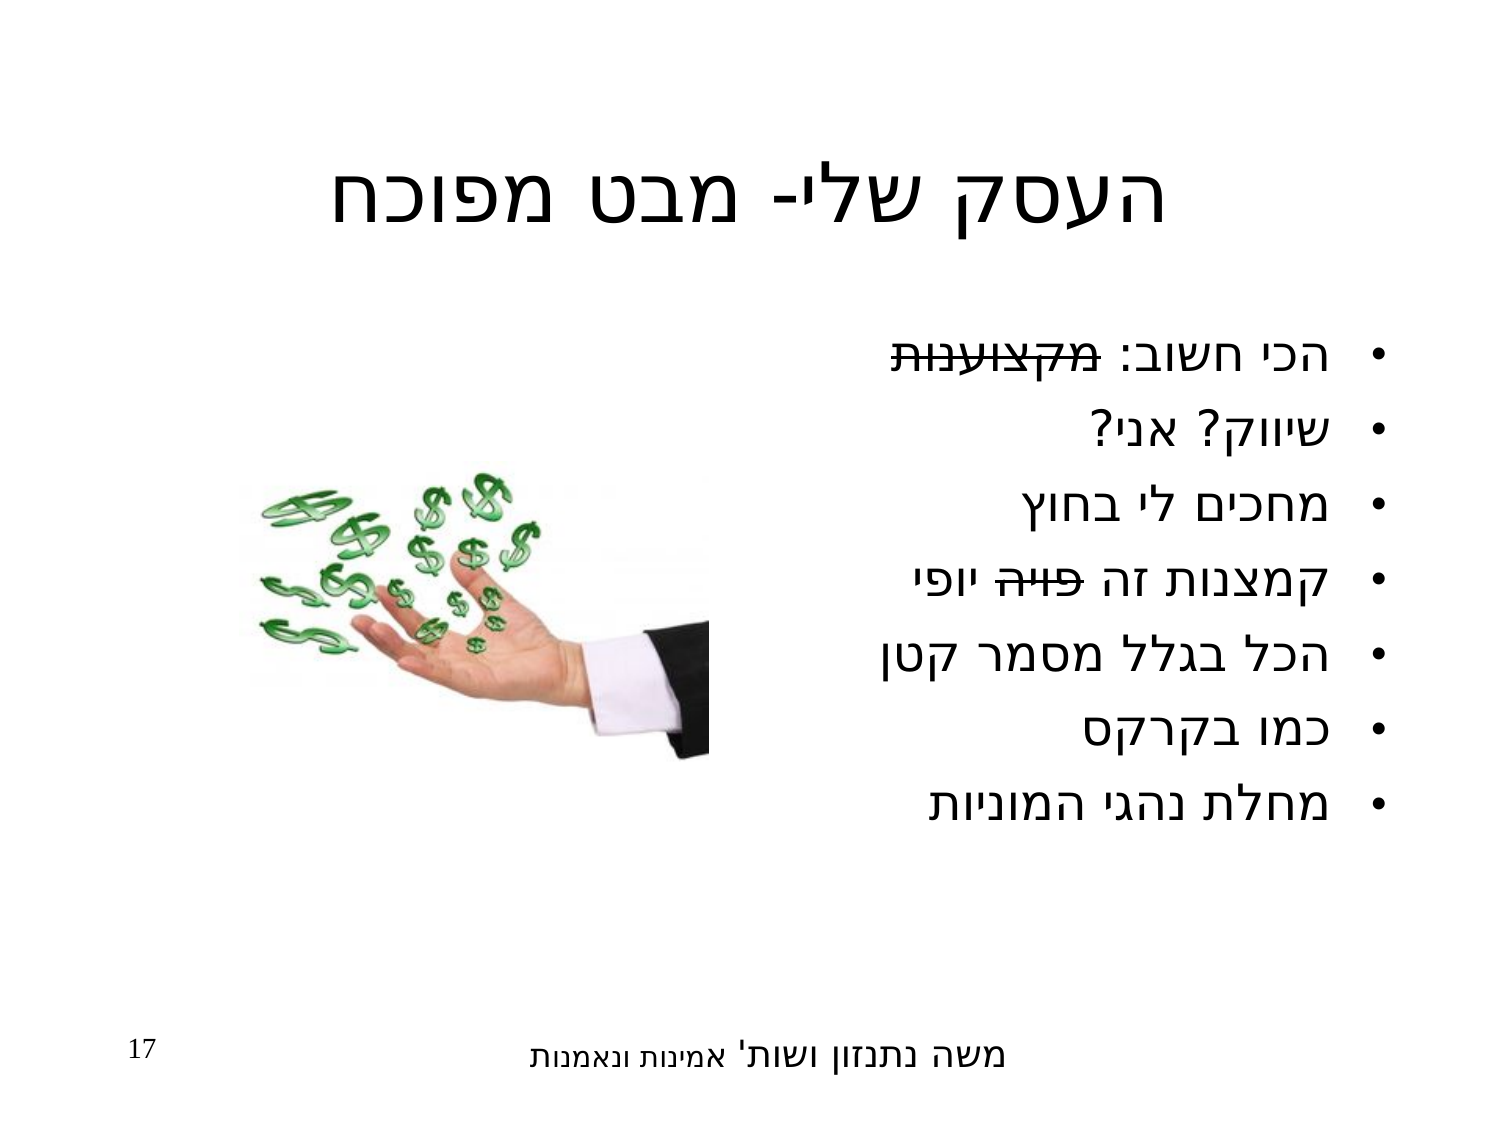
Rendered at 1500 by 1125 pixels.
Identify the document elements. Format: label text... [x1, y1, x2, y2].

list הכי חשוב: מקצוענות שיווק? אני? מחכים לי בחוץ קמצנות זה פויה יופי הכל בגלל מסמר קטן כמו בקרקס מחלת נהגי המוניות [826, 324, 1388, 978]
picture [239, 461, 709, 768]
title העסק שלי- מבט מפוכח [112, 99, 1388, 288]
